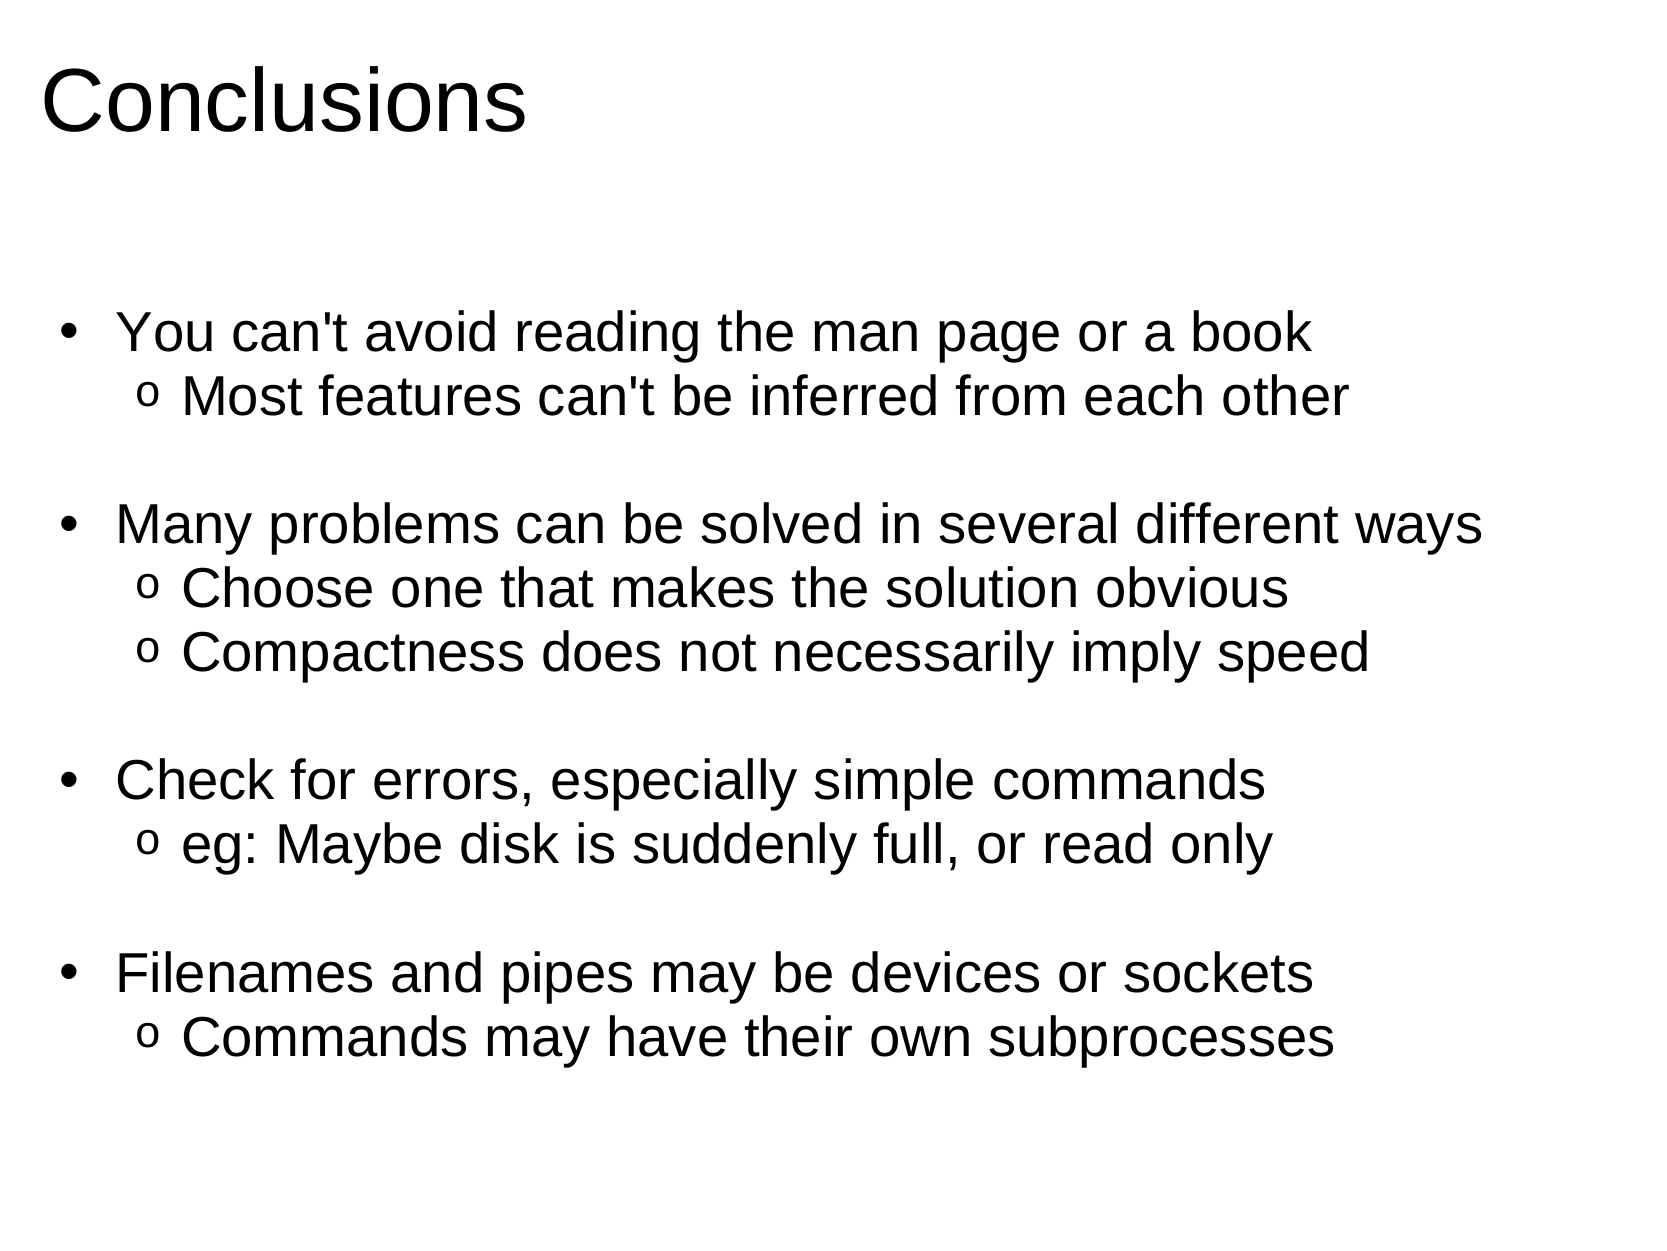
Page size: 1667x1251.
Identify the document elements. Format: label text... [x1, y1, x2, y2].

list You can't avoid reading the man page or a book Most features can't be inferred from each other Many problems can be solved in several different ways Choose one that makes the solution obvious Compactness does not necessarily imply speed Check for errors, especially simple commands eg: Maybe disk is suddenly full, or read only Filenames and pipes may be devices or sockets Commands may have their own subprocesses [40, 300, 1627, 1201]
title Conclusions [40, 50, 1627, 201]
